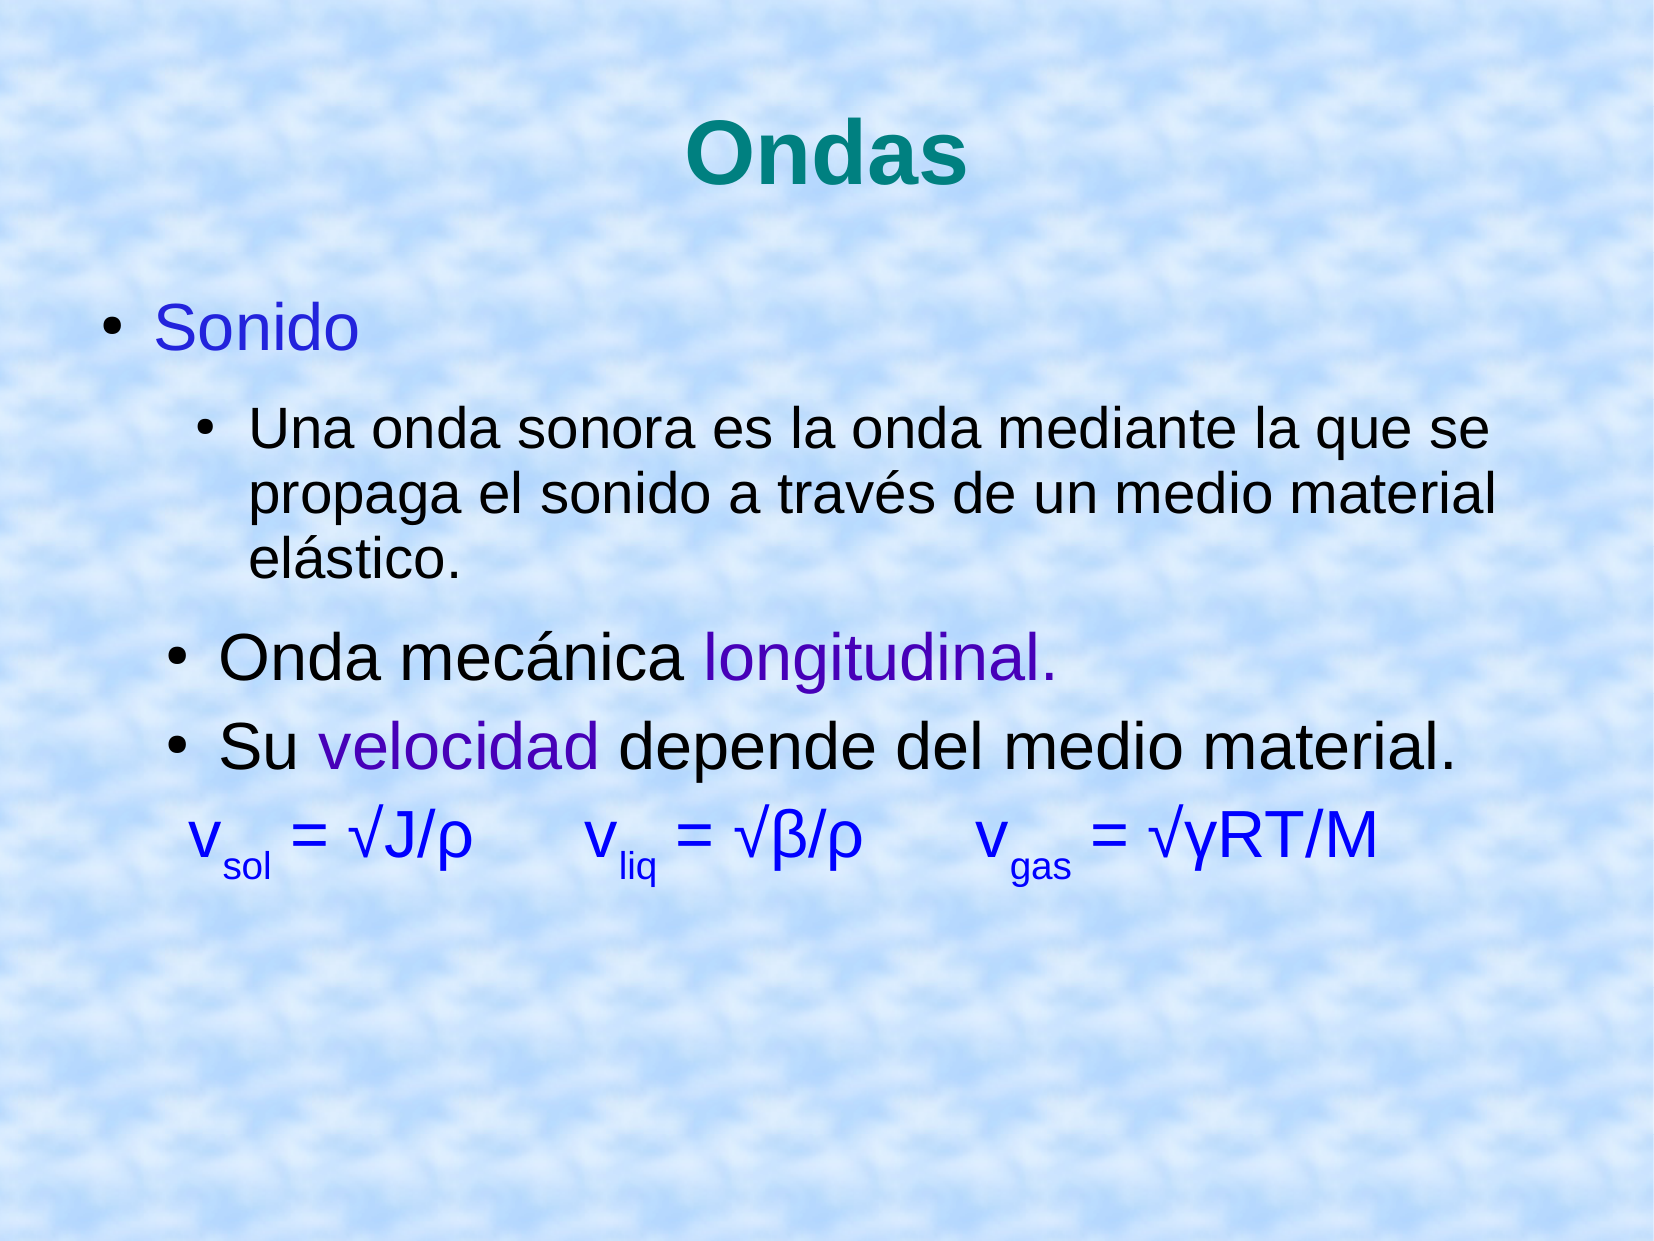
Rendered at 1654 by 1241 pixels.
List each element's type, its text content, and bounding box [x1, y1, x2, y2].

picture [0, 0, 1654, 1241]
list Onda mecánica longitudinal. [147, 620, 1152, 708]
list Una onda sonora es la onda mediante la que se propaga el sonido a través de un medio material elástico. [177, 396, 1565, 592]
title Ondas [82, 49, 1571, 257]
list vsol = √J/ρ vliq = √β/ρ vgas = √γRT/M [118, 797, 1565, 916]
list Sonido [82, 290, 809, 366]
list Su velocidad depende del medio material. [147, 708, 1536, 797]
